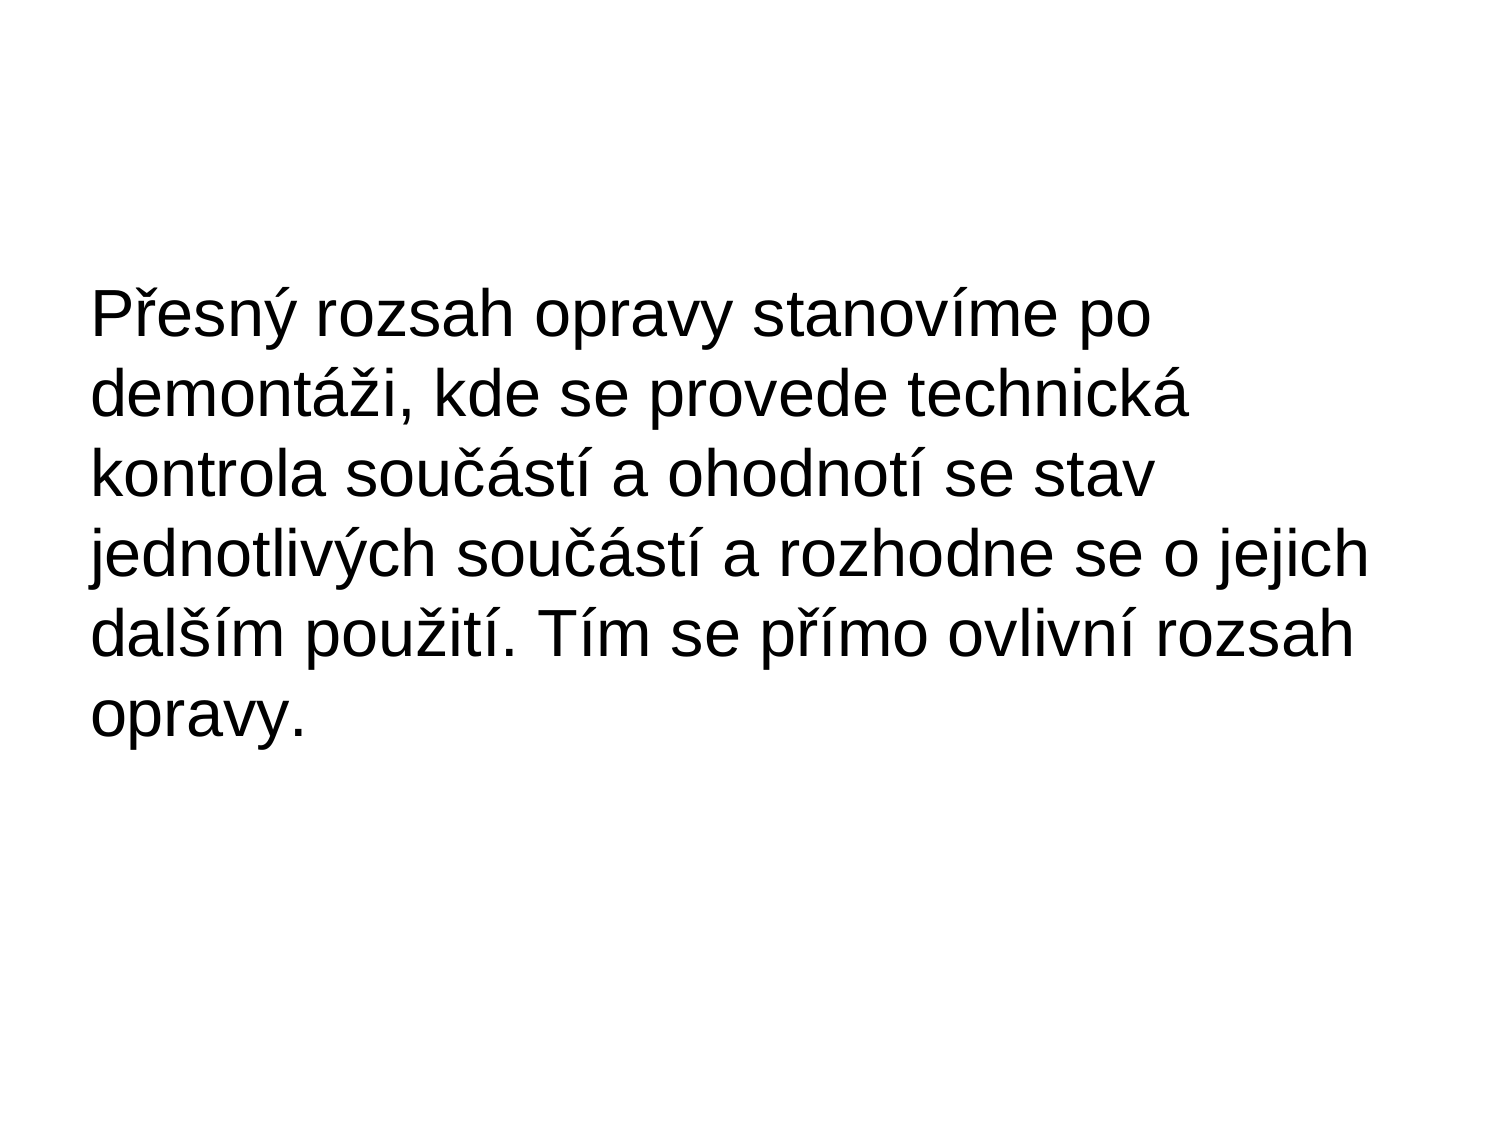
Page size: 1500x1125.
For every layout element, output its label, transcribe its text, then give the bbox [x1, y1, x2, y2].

list Přesný rozsah opravy stanovíme po demontáži, kde se provede technická kontrola součástí a ohodnotí se stav jednotlivých součástí a rozhodne se o jejich dalším použití. Tím se přímo ovlivní rozsah opravy. [75, 262, 1426, 1006]
